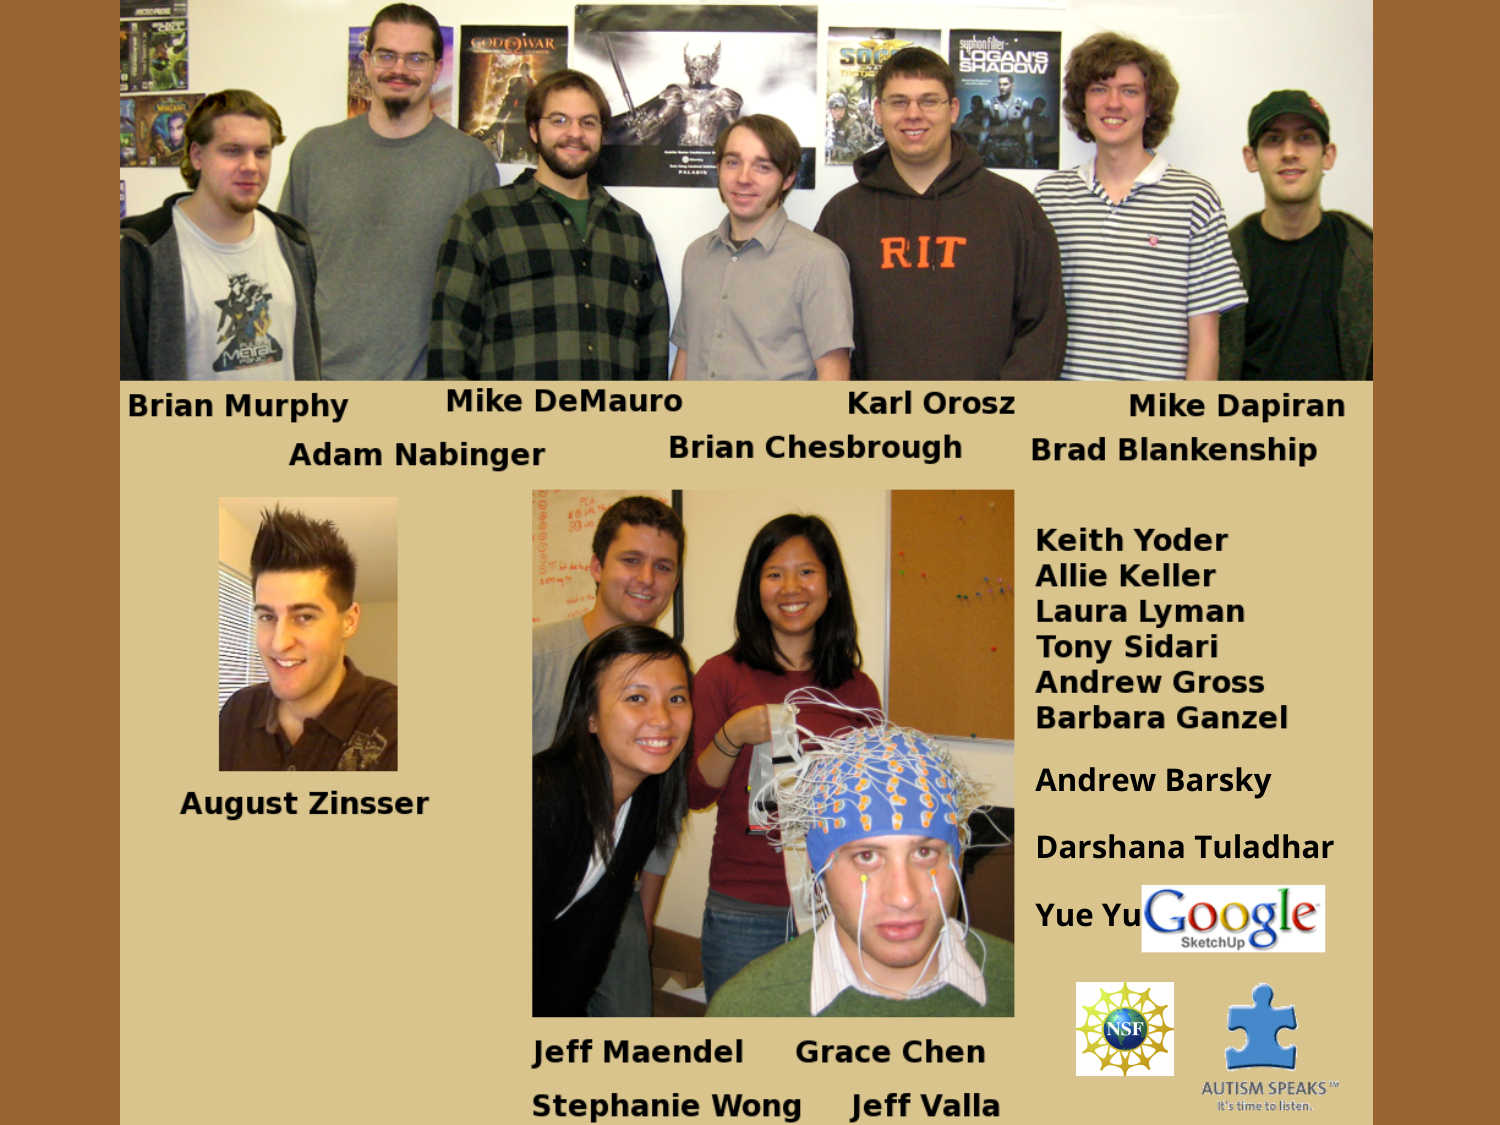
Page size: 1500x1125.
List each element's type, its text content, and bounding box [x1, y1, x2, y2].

picture [120, 0, 1373, 1125]
text_box Andrew Barsky Darshana Tuladhar Yue Yu [913, 749, 1413, 889]
